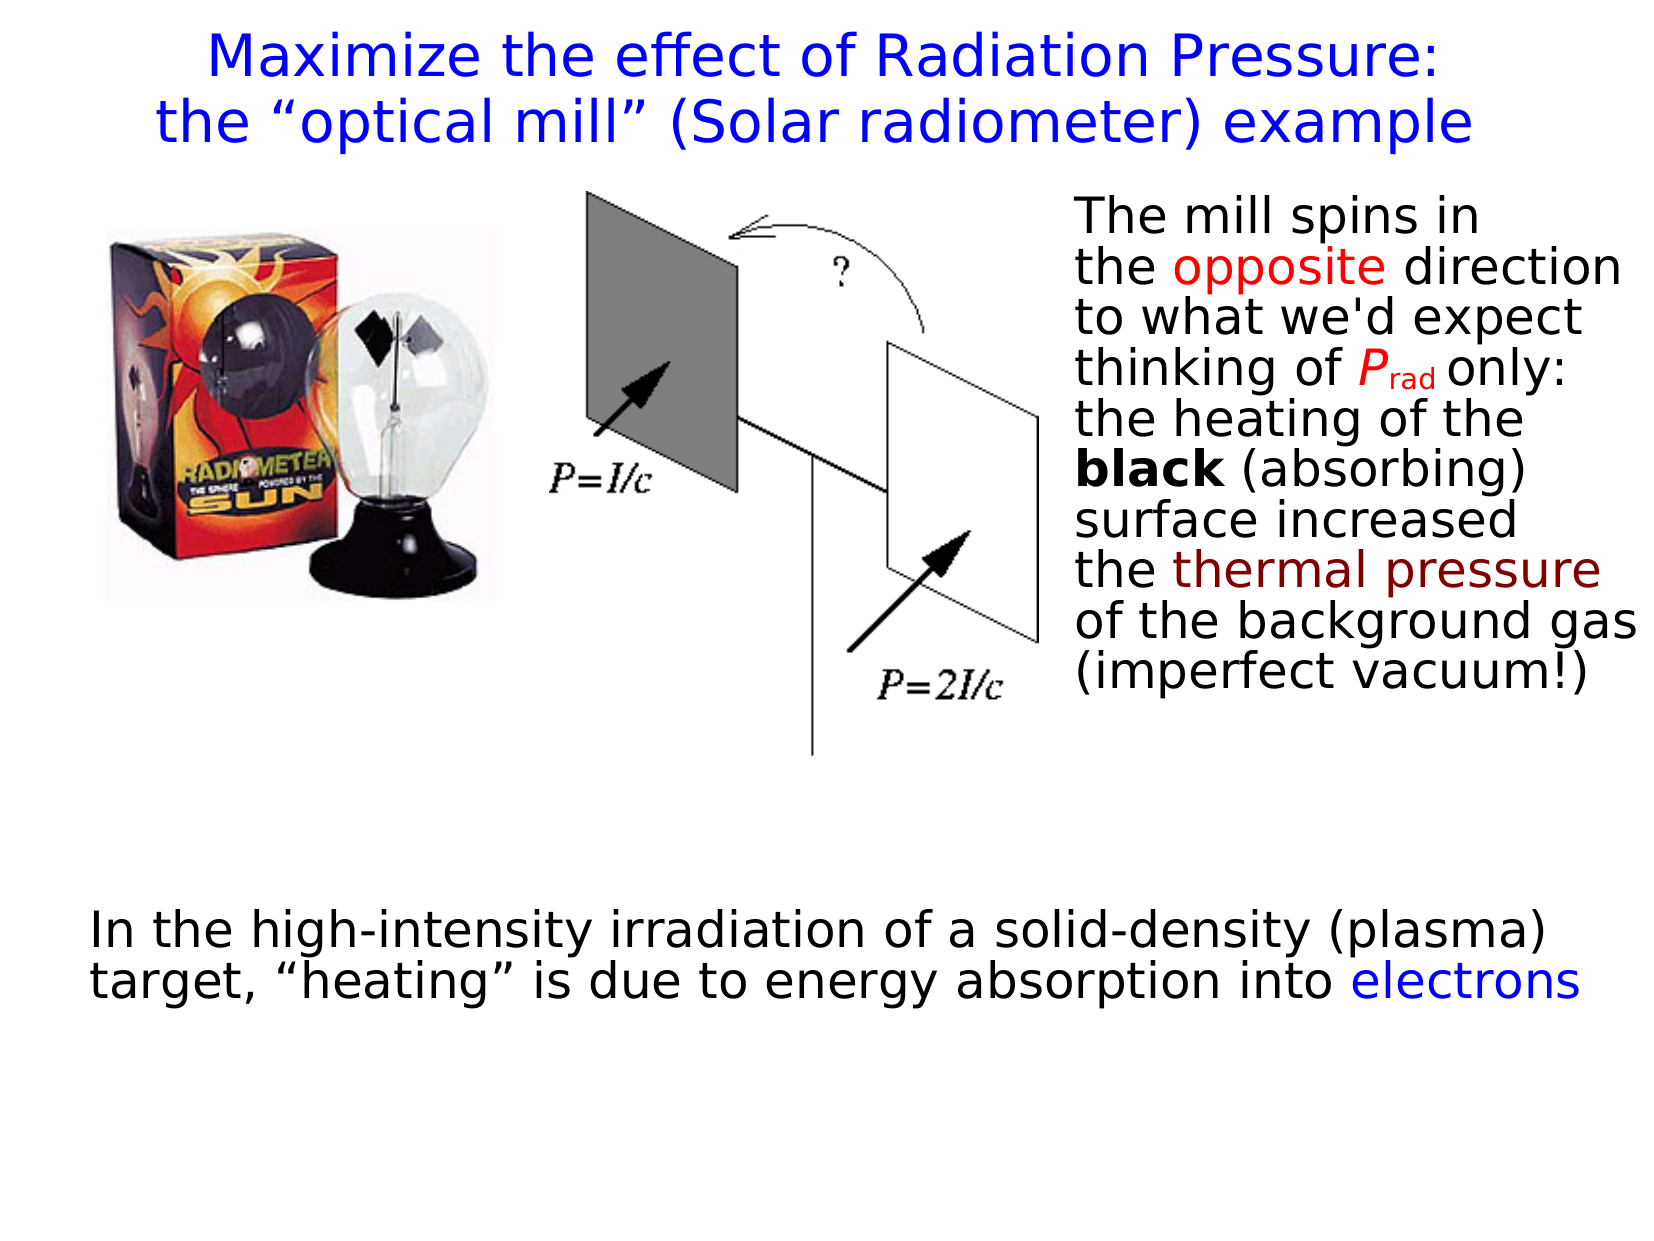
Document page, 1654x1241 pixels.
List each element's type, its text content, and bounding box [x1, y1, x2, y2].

text_box The mill spins in the opposite direction to what we'd expect thinking of Prad only: the heating of the black (absorbing) surface increased the thermal pressure of the background gas (imperfect vacuum!) [1060, 185, 1641, 729]
picture [106, 229, 494, 602]
text_box In the high-intensity irradiation of a solid-density (plasma) target, “heating” is due to energy absorption into electrons [75, 900, 1565, 1024]
picture [549, 191, 1039, 758]
text_box Maximize the effect of Radiation Pressure: the “optical mill” (Solar radiometer) example [140, 16, 1509, 164]
